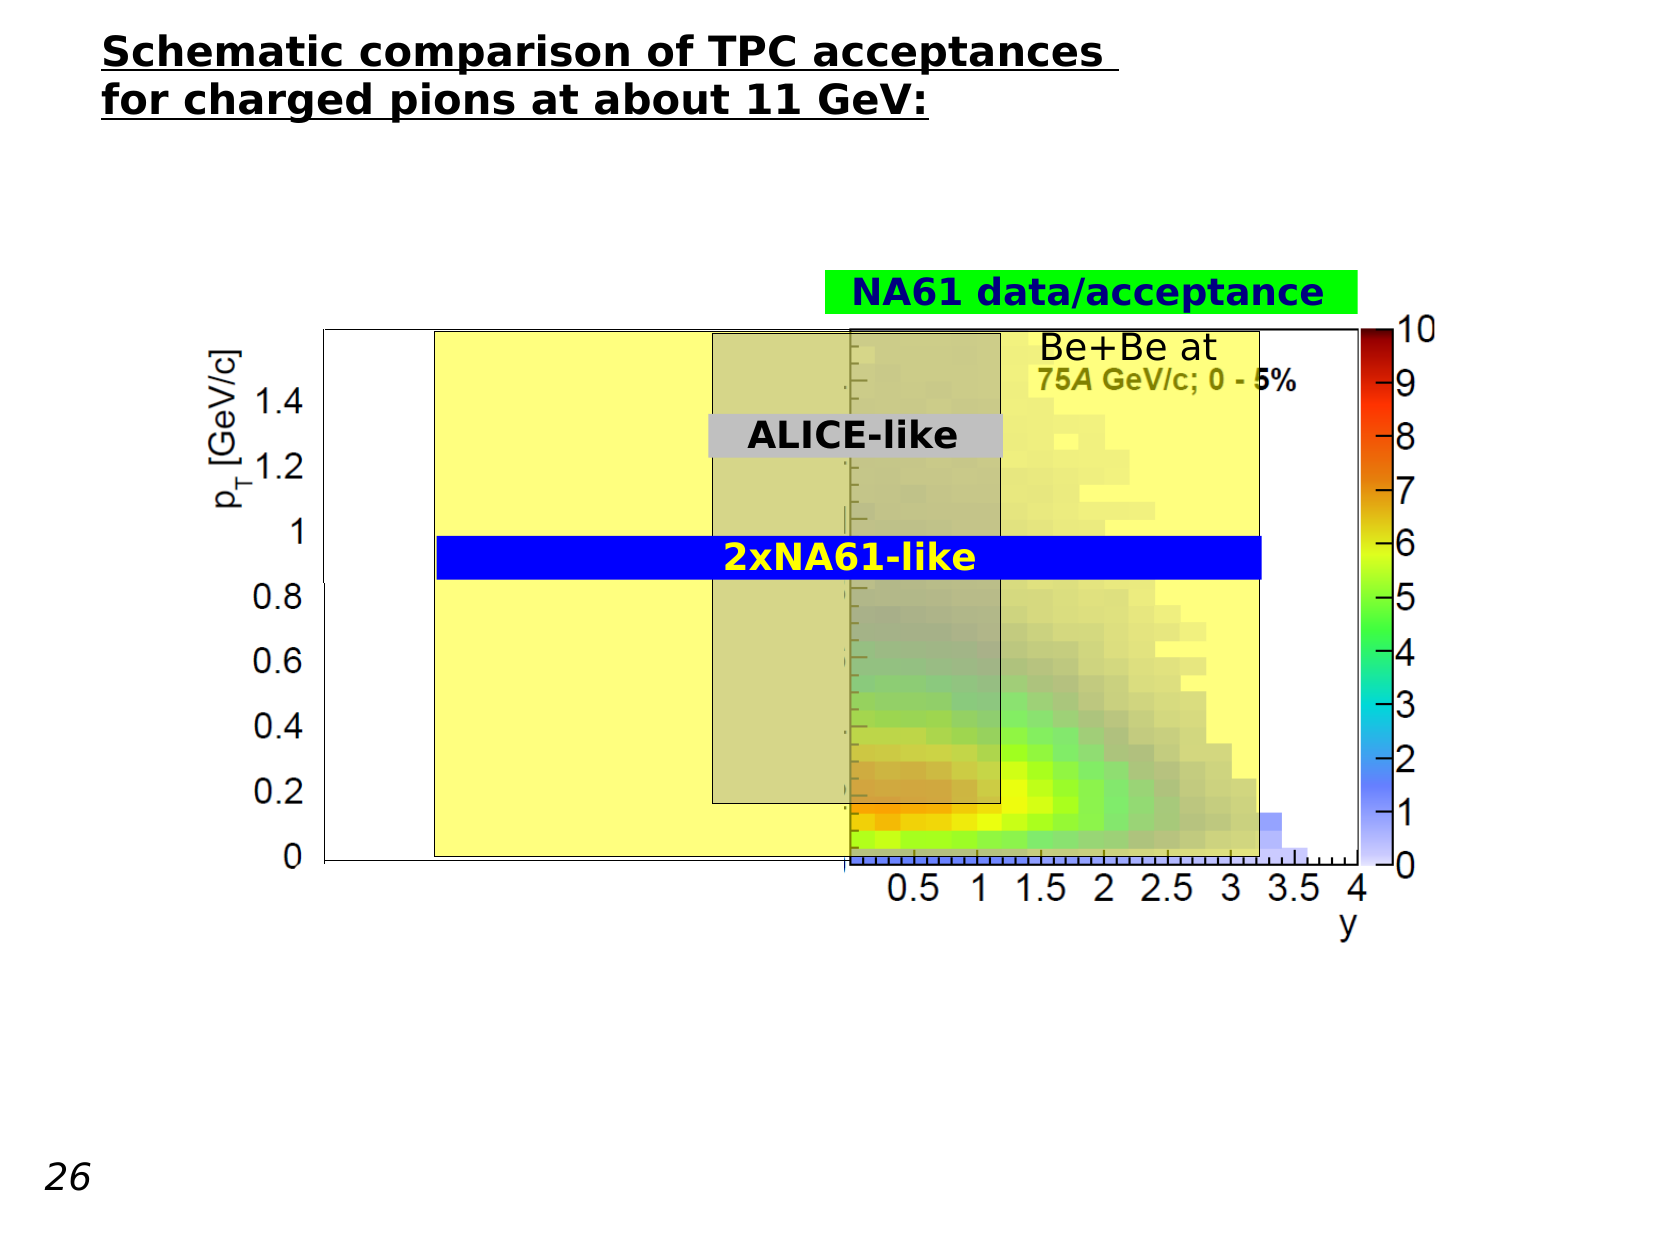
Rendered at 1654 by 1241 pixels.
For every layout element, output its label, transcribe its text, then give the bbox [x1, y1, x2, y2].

picture [193, 317, 303, 918]
text_box 2xNA61-like [436, 535, 1262, 580]
picture [844, 305, 1445, 951]
text_box ALICE-like [708, 413, 1003, 458]
text_box [434, 331, 1260, 857]
text_box NA61 data/acceptance [825, 270, 1358, 314]
text_box Schematic comparison of TPC acceptances for charged pions at about 11 GeV: [100, 27, 1119, 125]
text_box Be+Be at [1038, 325, 1218, 369]
